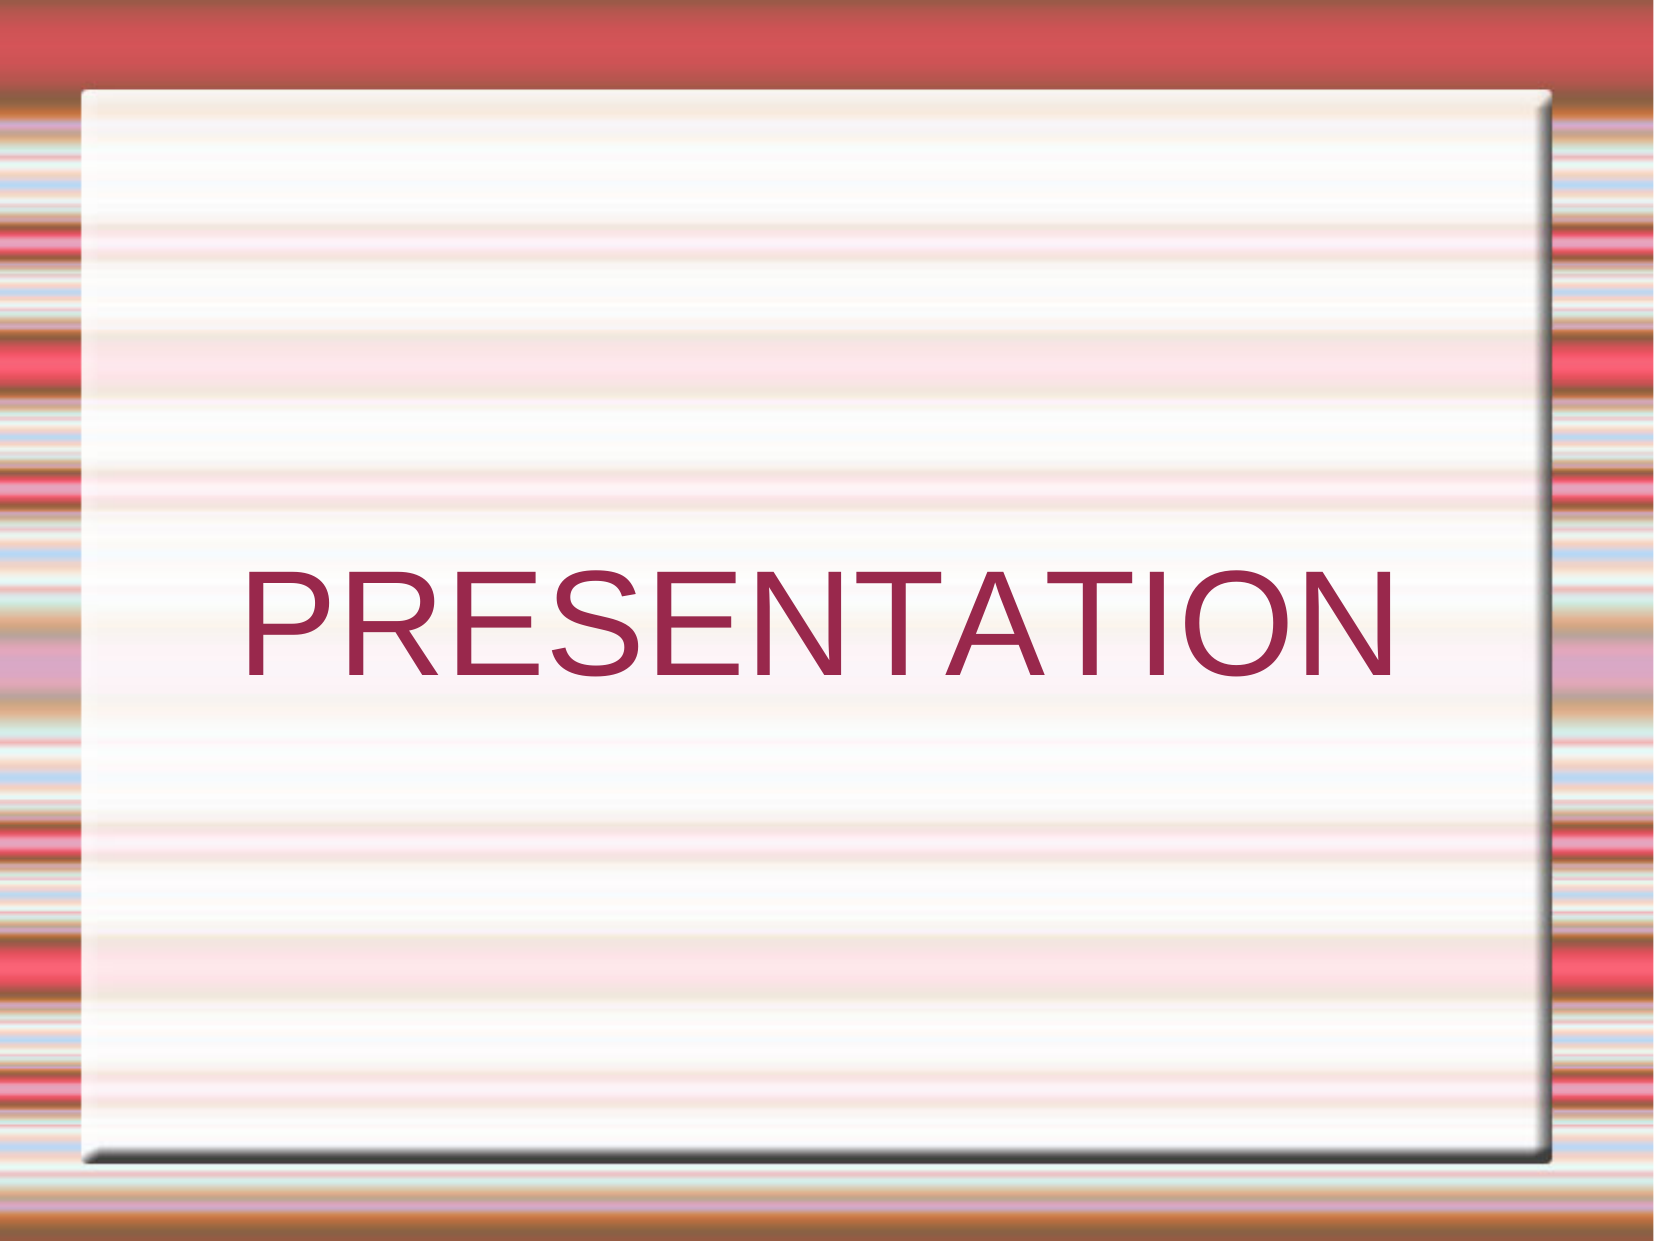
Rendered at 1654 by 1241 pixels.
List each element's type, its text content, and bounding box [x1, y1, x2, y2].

subtitle PRESENTATION [121, 114, 1534, 1132]
picture [0, 0, 1654, 1241]
